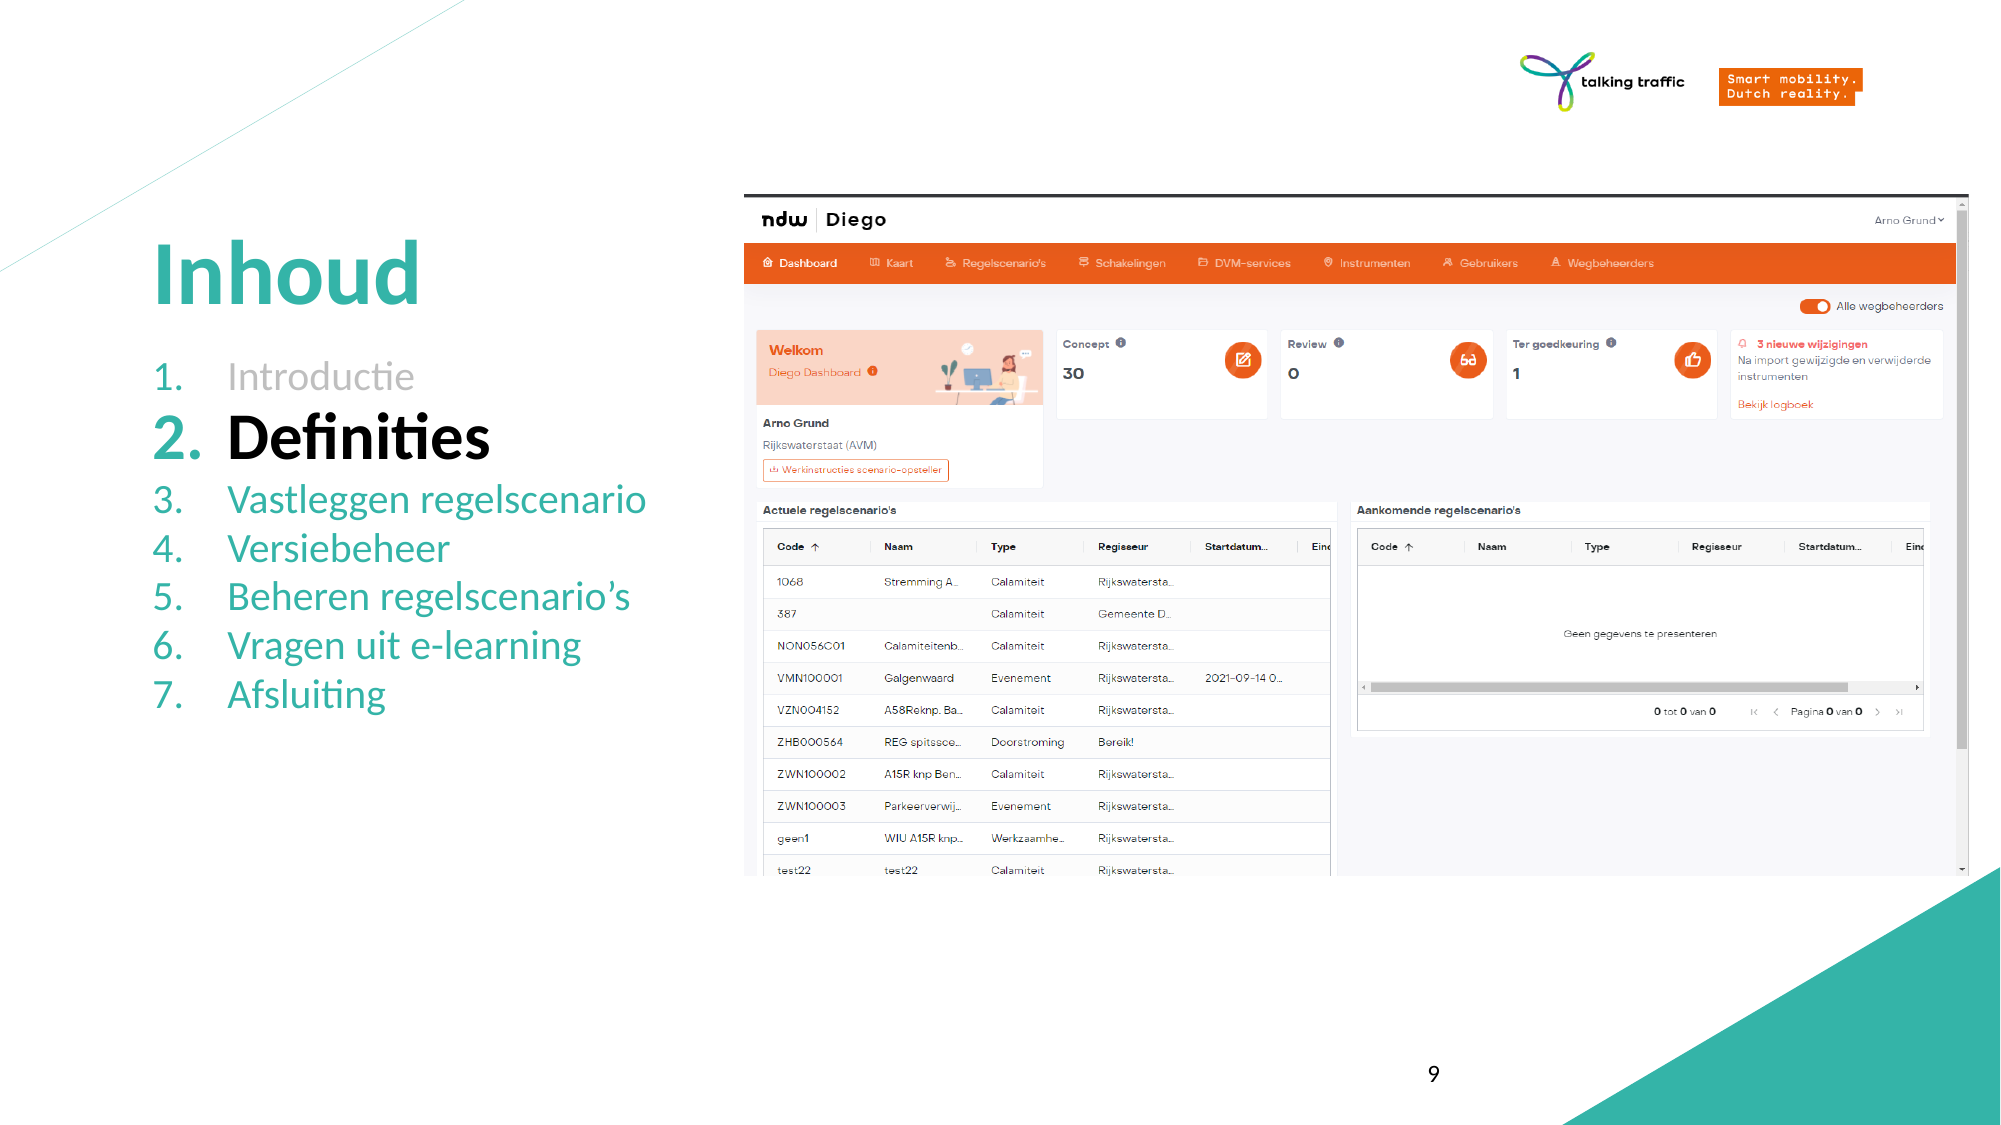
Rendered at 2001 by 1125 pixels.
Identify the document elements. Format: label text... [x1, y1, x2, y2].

picture [744, 194, 1969, 876]
text_box 9 [1412, 1042, 1863, 1103]
title Inhoud [137, 165, 1863, 332]
list Introductie Definities Vastleggen regelscenario Versiebeheer Beheren regelscenario’s Vragen uit e-learning Afsluiting [137, 356, 1000, 1014]
